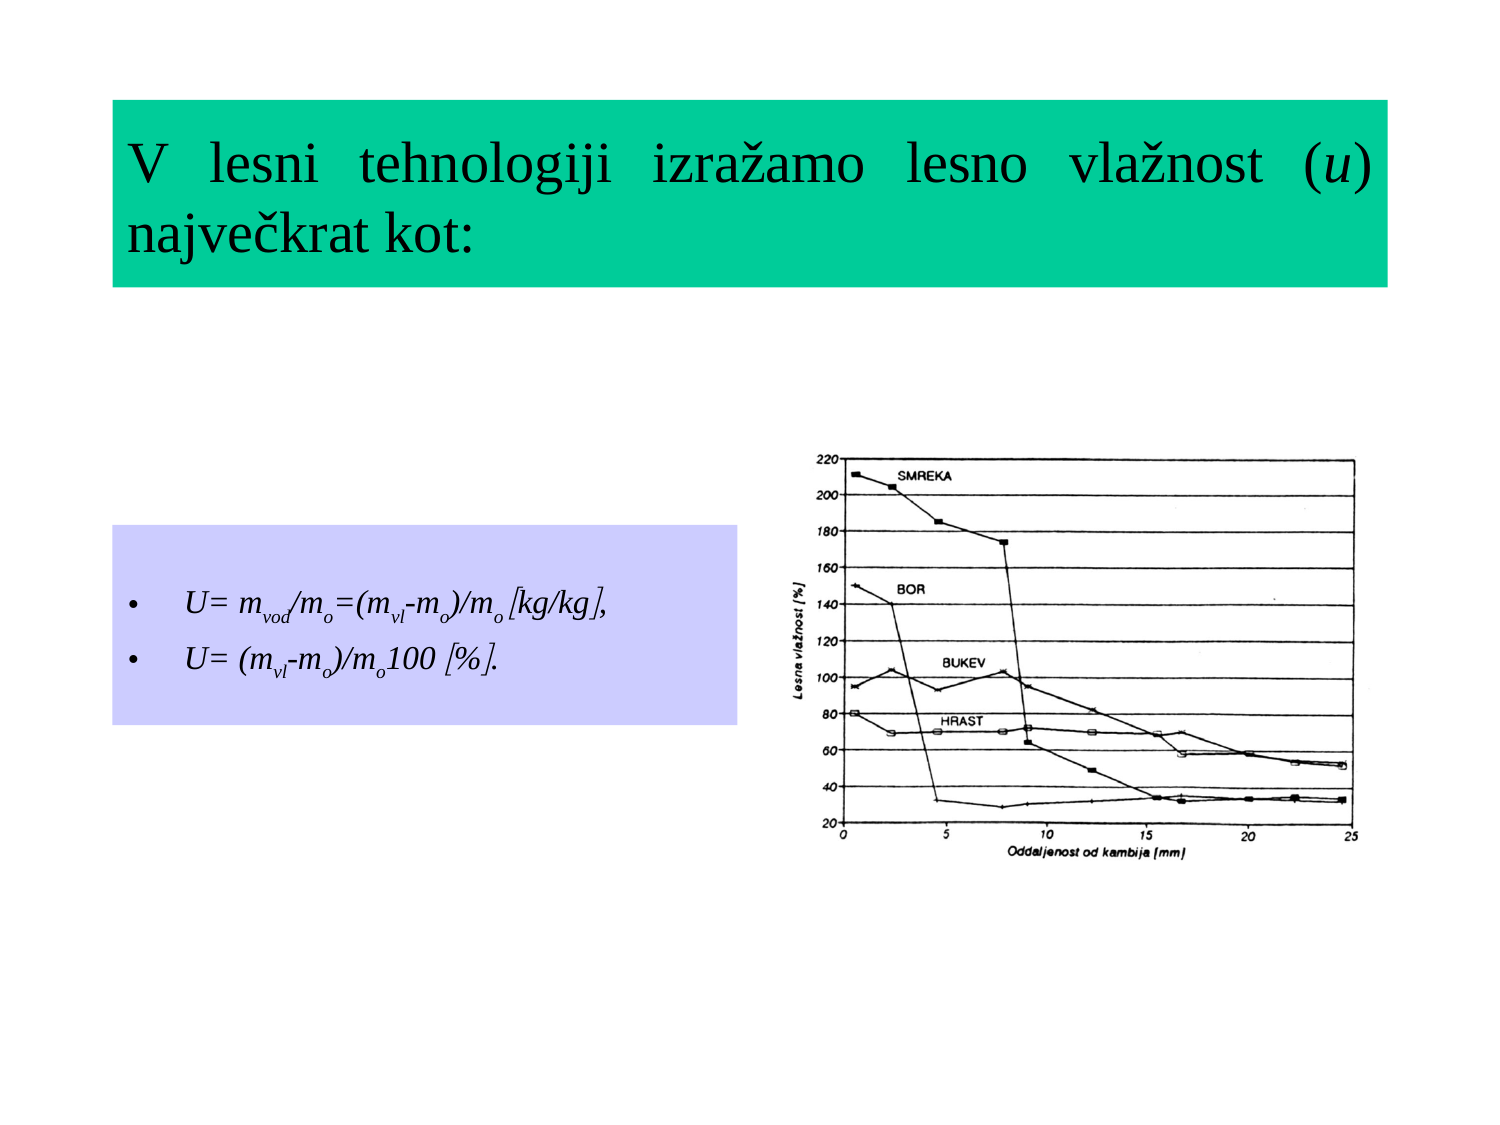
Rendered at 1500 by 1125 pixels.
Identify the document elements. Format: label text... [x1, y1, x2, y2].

title V lesni tehnologiji izražamo lesno vlažnost (u) največkrat kot: [112, 99, 1388, 288]
list U= mvod/mo=(mvl-mo)/mo kg/kg, U= (mvl-mo)/mo100 %. [112, 524, 738, 726]
text_box [762, 432, 1388, 893]
